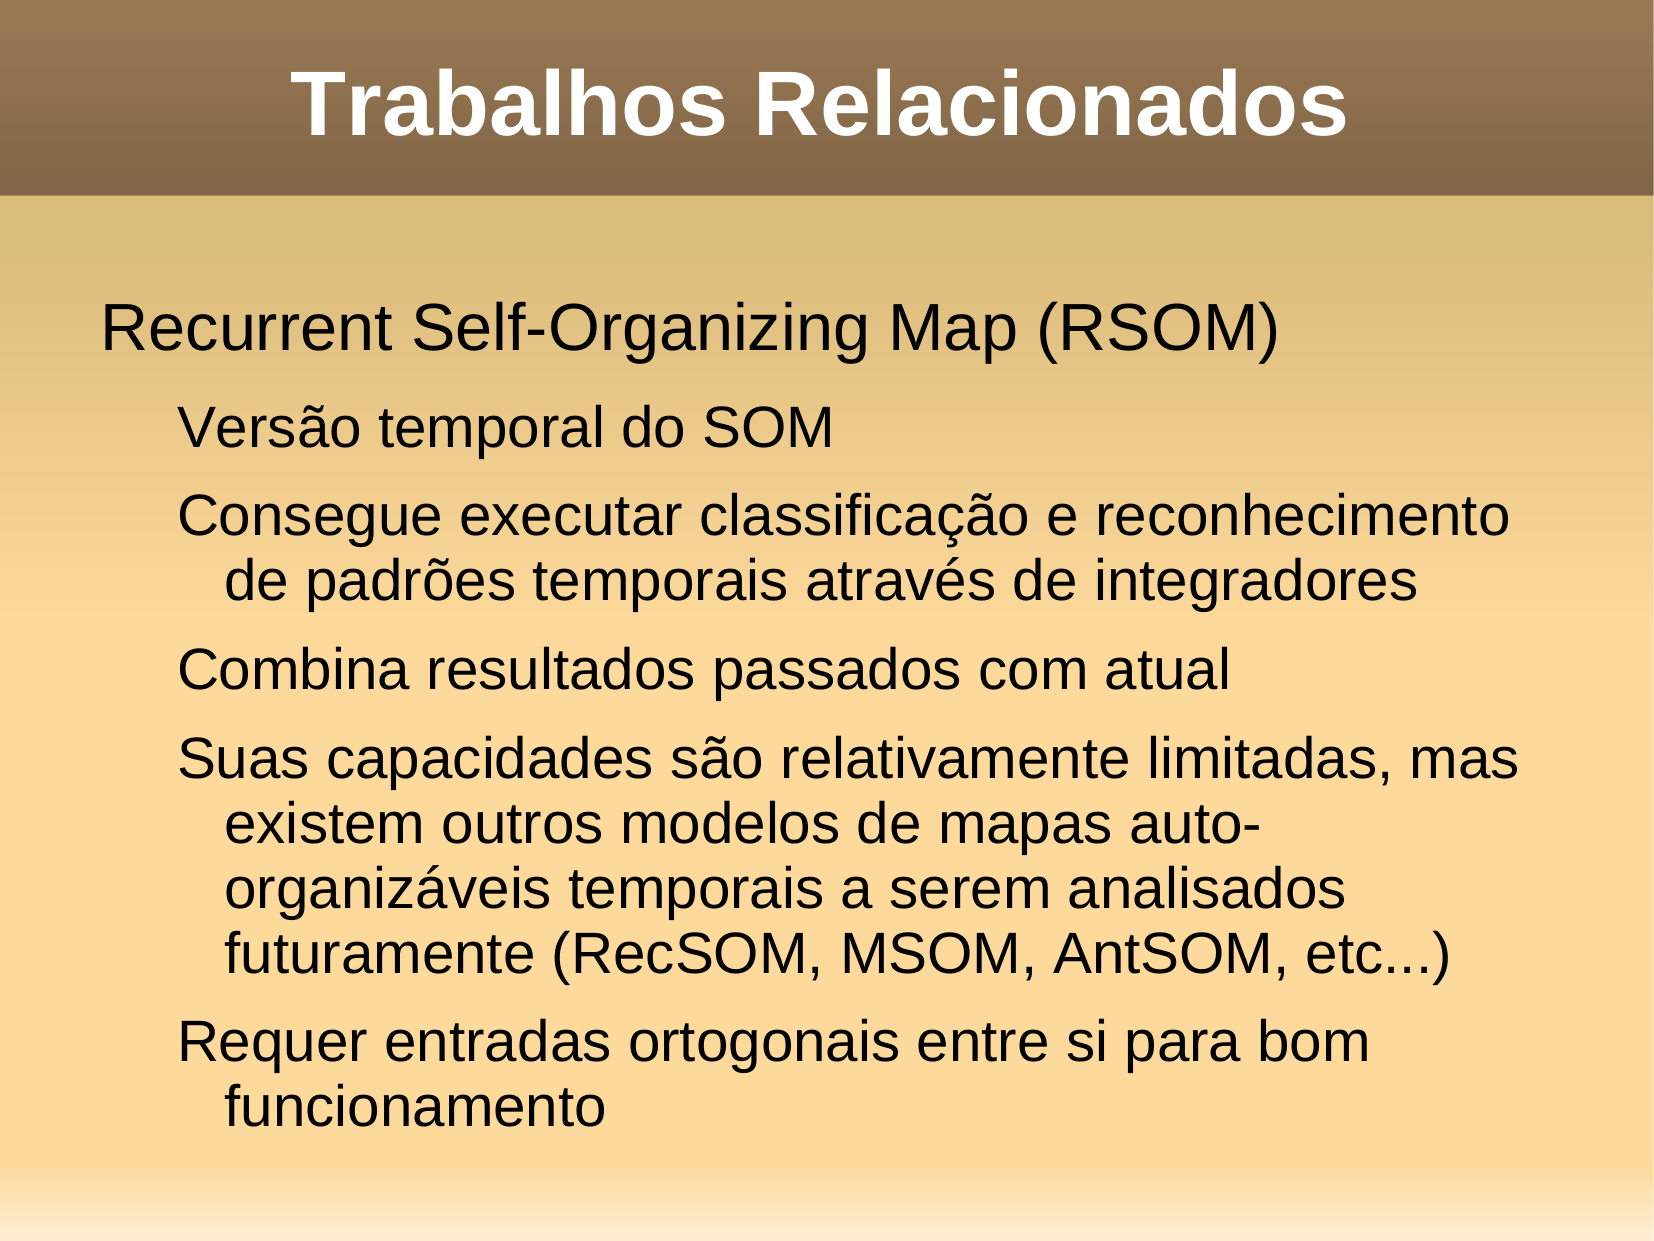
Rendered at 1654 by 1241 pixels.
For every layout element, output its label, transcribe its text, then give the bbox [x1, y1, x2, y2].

picture [0, 0, 1654, 1241]
title Trabalhos Relacionados [76, 7, 1565, 200]
list Recurrent Self-Organizing Map (RSOM) Versão temporal do SOM Consegue executar classificação e reconhecimento de padrões temporais através de integradores Combina resultados passados com atual Suas capacidades são relativamente limitadas, mas existem outros modelos de mapas auto-organizáveis temporais a serem analisados futuramente (RecSOM, MSOM, AntSOM, etc...) Requer entradas ortogonais entre si para bom funcionamento [82, 290, 1571, 1137]
